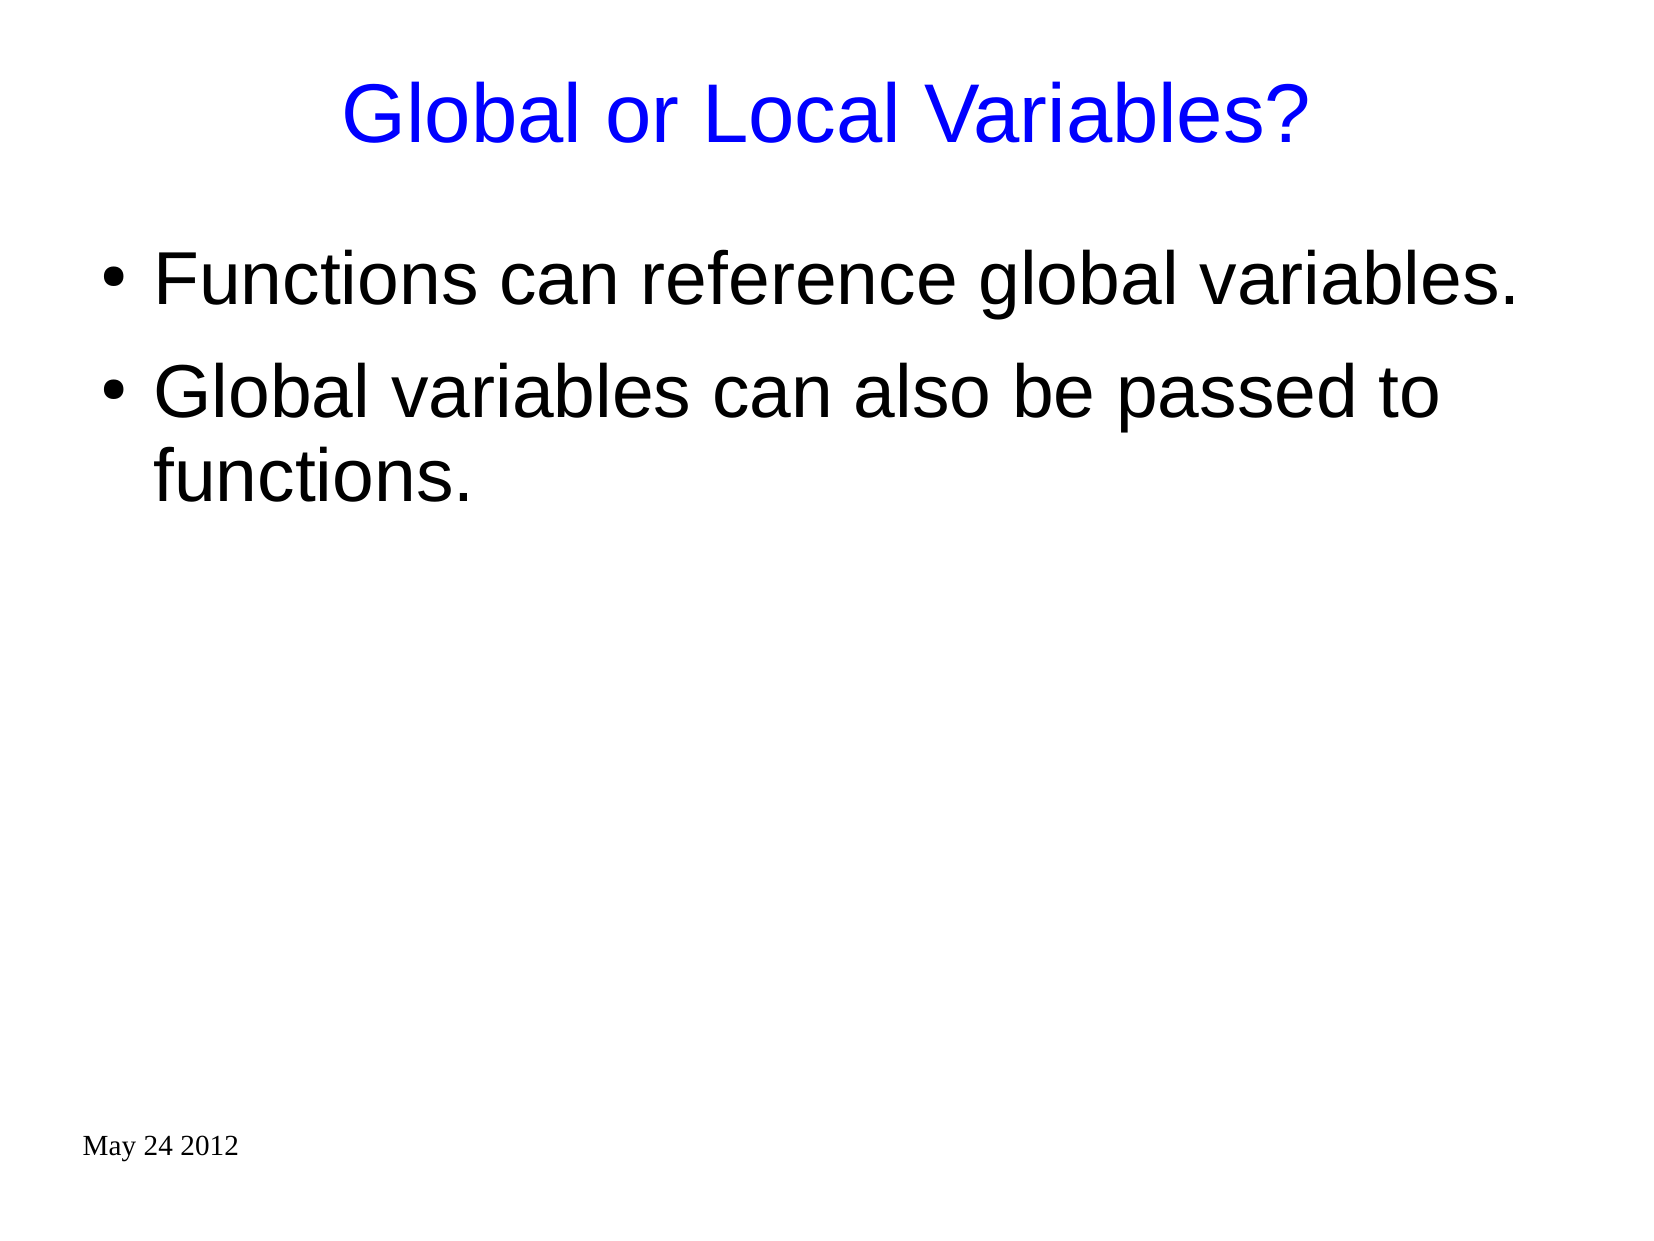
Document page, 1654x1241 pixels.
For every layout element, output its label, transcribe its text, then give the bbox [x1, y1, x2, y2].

list Functions can reference global variables. Global variables can also be passed to functions. [82, 236, 1571, 1109]
title Global or Local Variables? [82, 49, 1571, 178]
